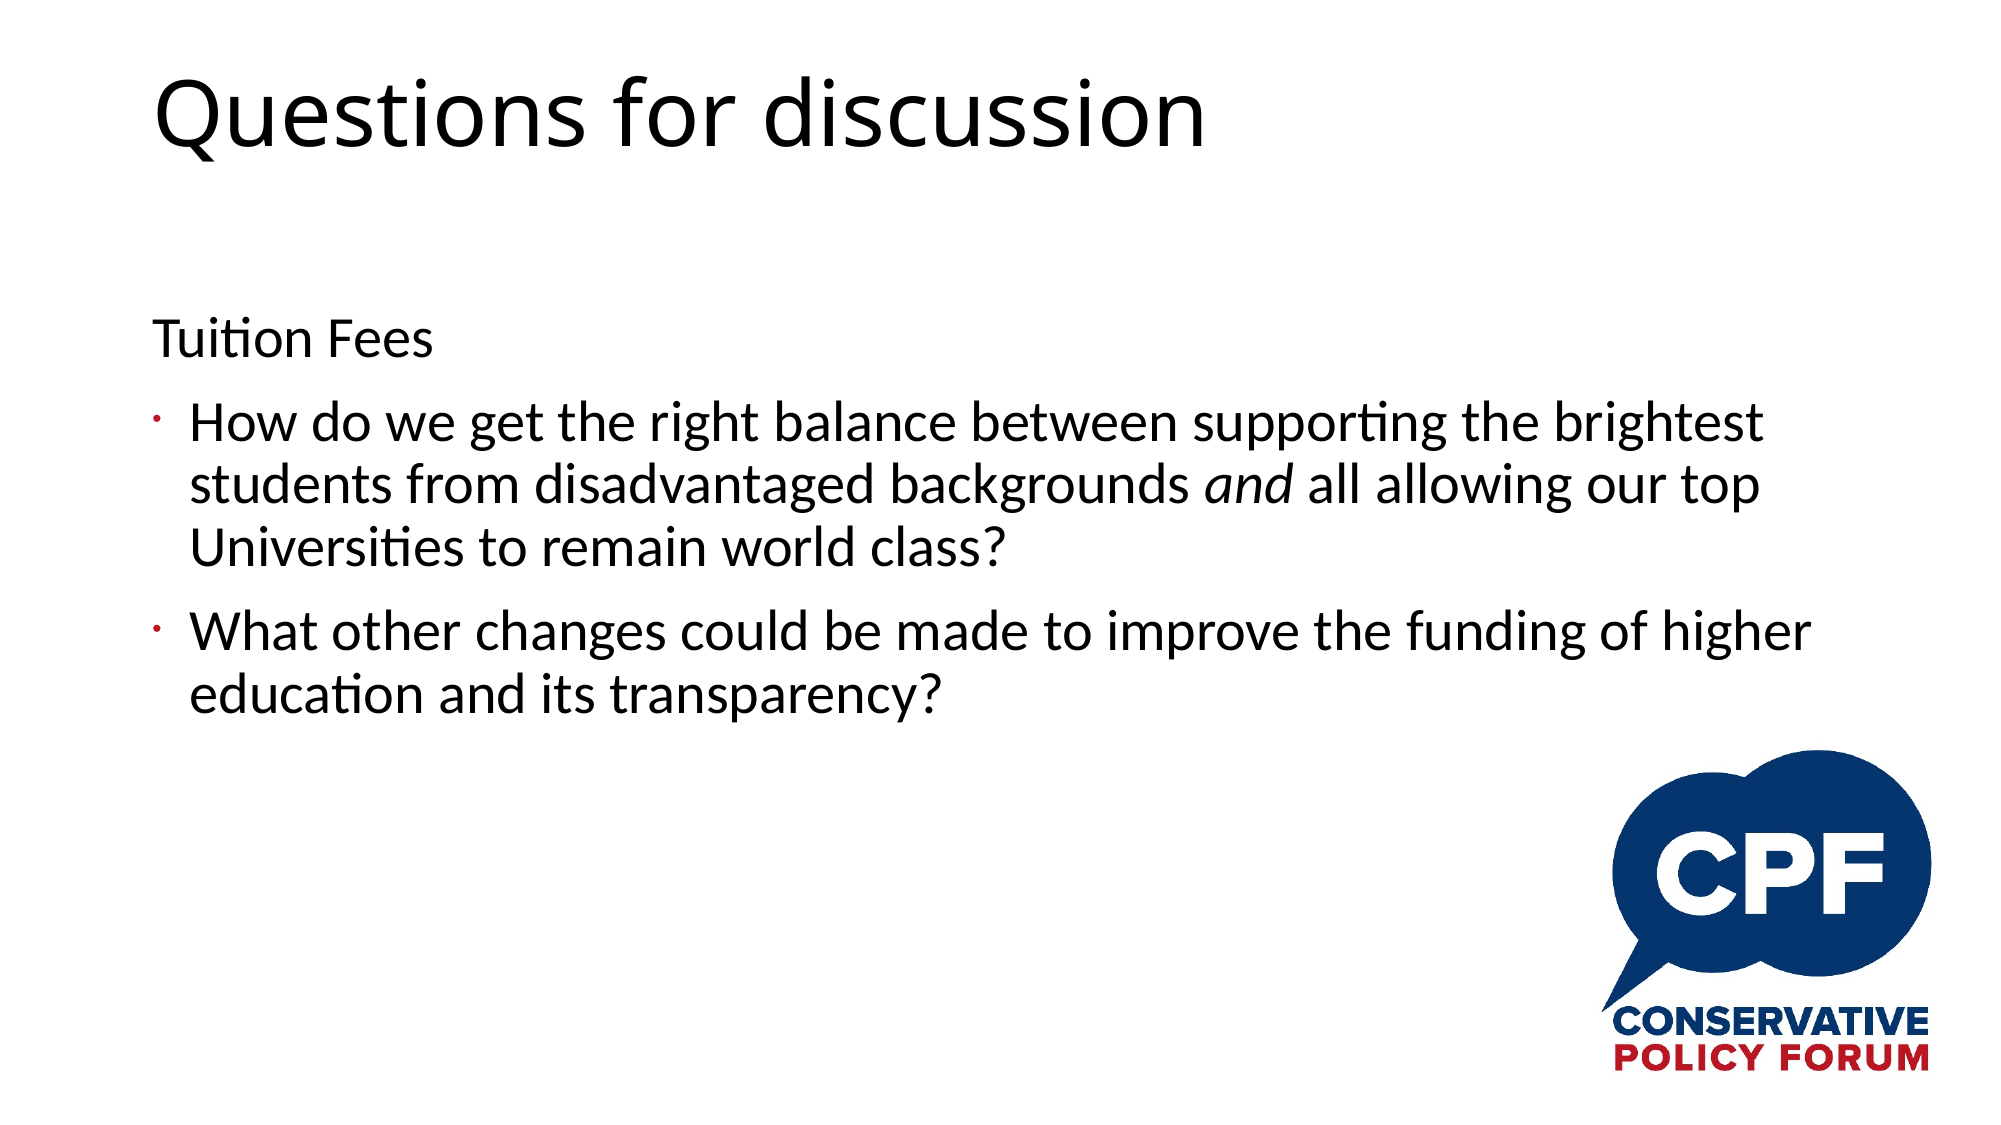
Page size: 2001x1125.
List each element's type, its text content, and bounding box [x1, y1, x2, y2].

title Questions for discussion [137, 59, 1863, 278]
list Tuition Fees How do we get the right balance between supporting the brightest students from disadvantaged backgrounds and all allowing our top Universities to remain world class? What other changes could be made to improve the funding of higher education and its transparency? [137, 299, 1863, 1014]
picture [1582, 718, 1967, 1103]
